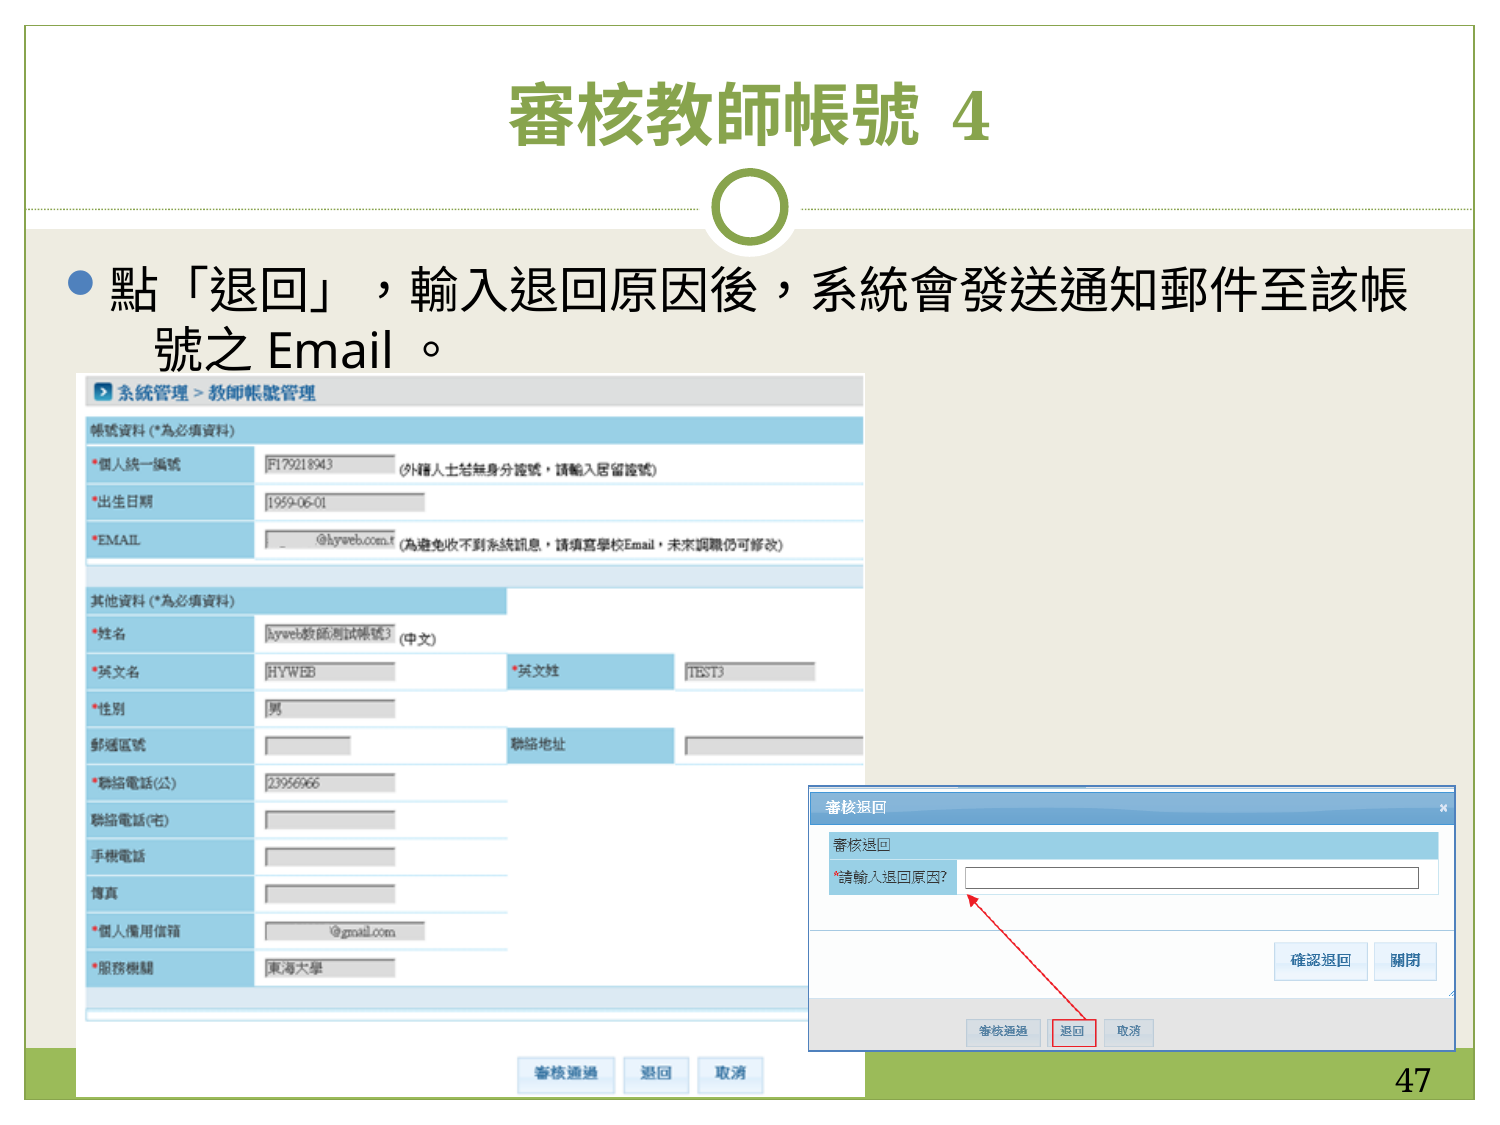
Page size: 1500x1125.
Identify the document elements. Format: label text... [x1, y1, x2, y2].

picture [809, 786, 1455, 1051]
text_box [1376, 1052, 1452, 1118]
picture [76, 373, 865, 1097]
title 審核教師帳號 4 [49, 37, 1450, 162]
list 點「退回」，輸入退回原因後，系統會發送通知郵件至該帳號之Email。 [49, 250, 1445, 1001]
